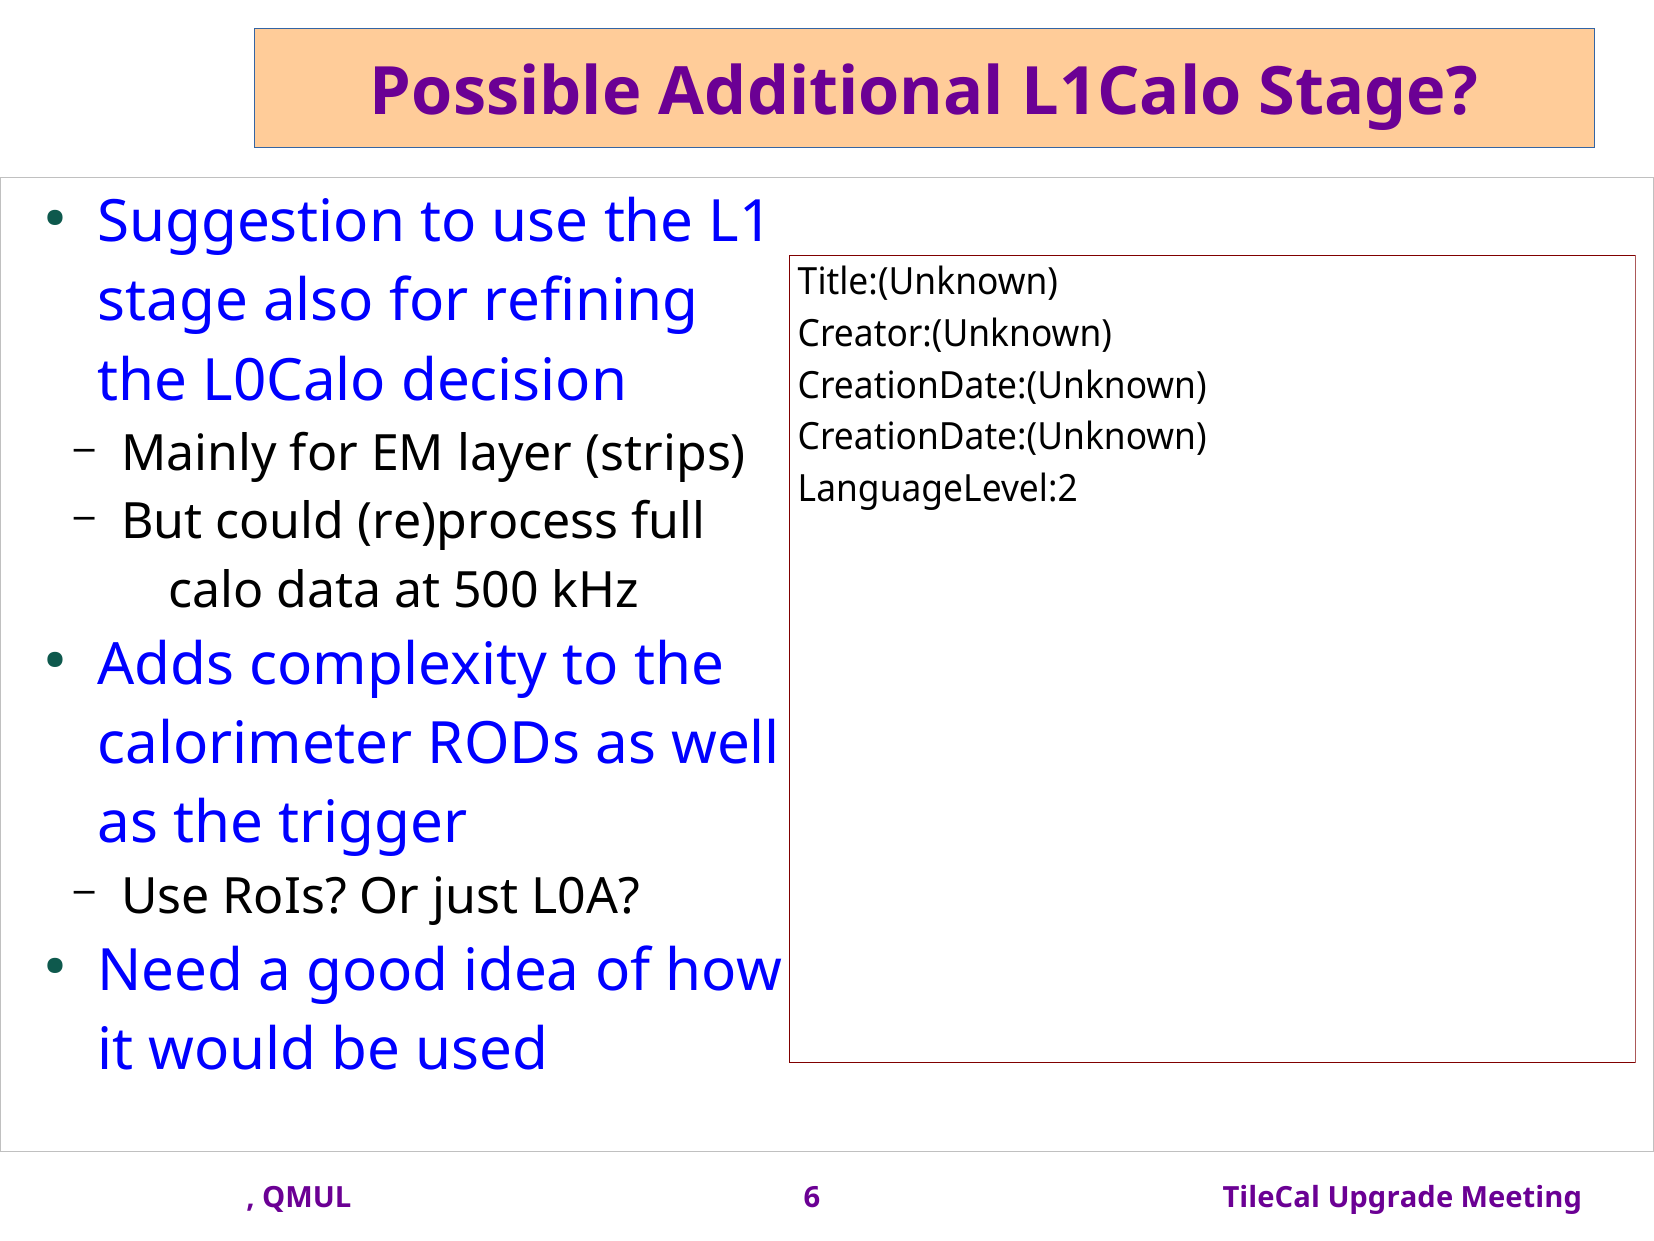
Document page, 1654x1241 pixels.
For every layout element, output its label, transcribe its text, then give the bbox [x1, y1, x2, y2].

title Possible Additional L1Calo Stage? [254, 28, 1595, 148]
list Suggestion to use the L1 stage also for refining the L0Calo decision Mainly for EM layer (strips) But could (re)process full calo data at 500 kHz Adds complexity to the calorimeter RODs as well as the trigger Use RoIs? Or just L0A? Need a good idea of how it would be used [26, 179, 792, 1152]
picture [786, 252, 1636, 1063]
